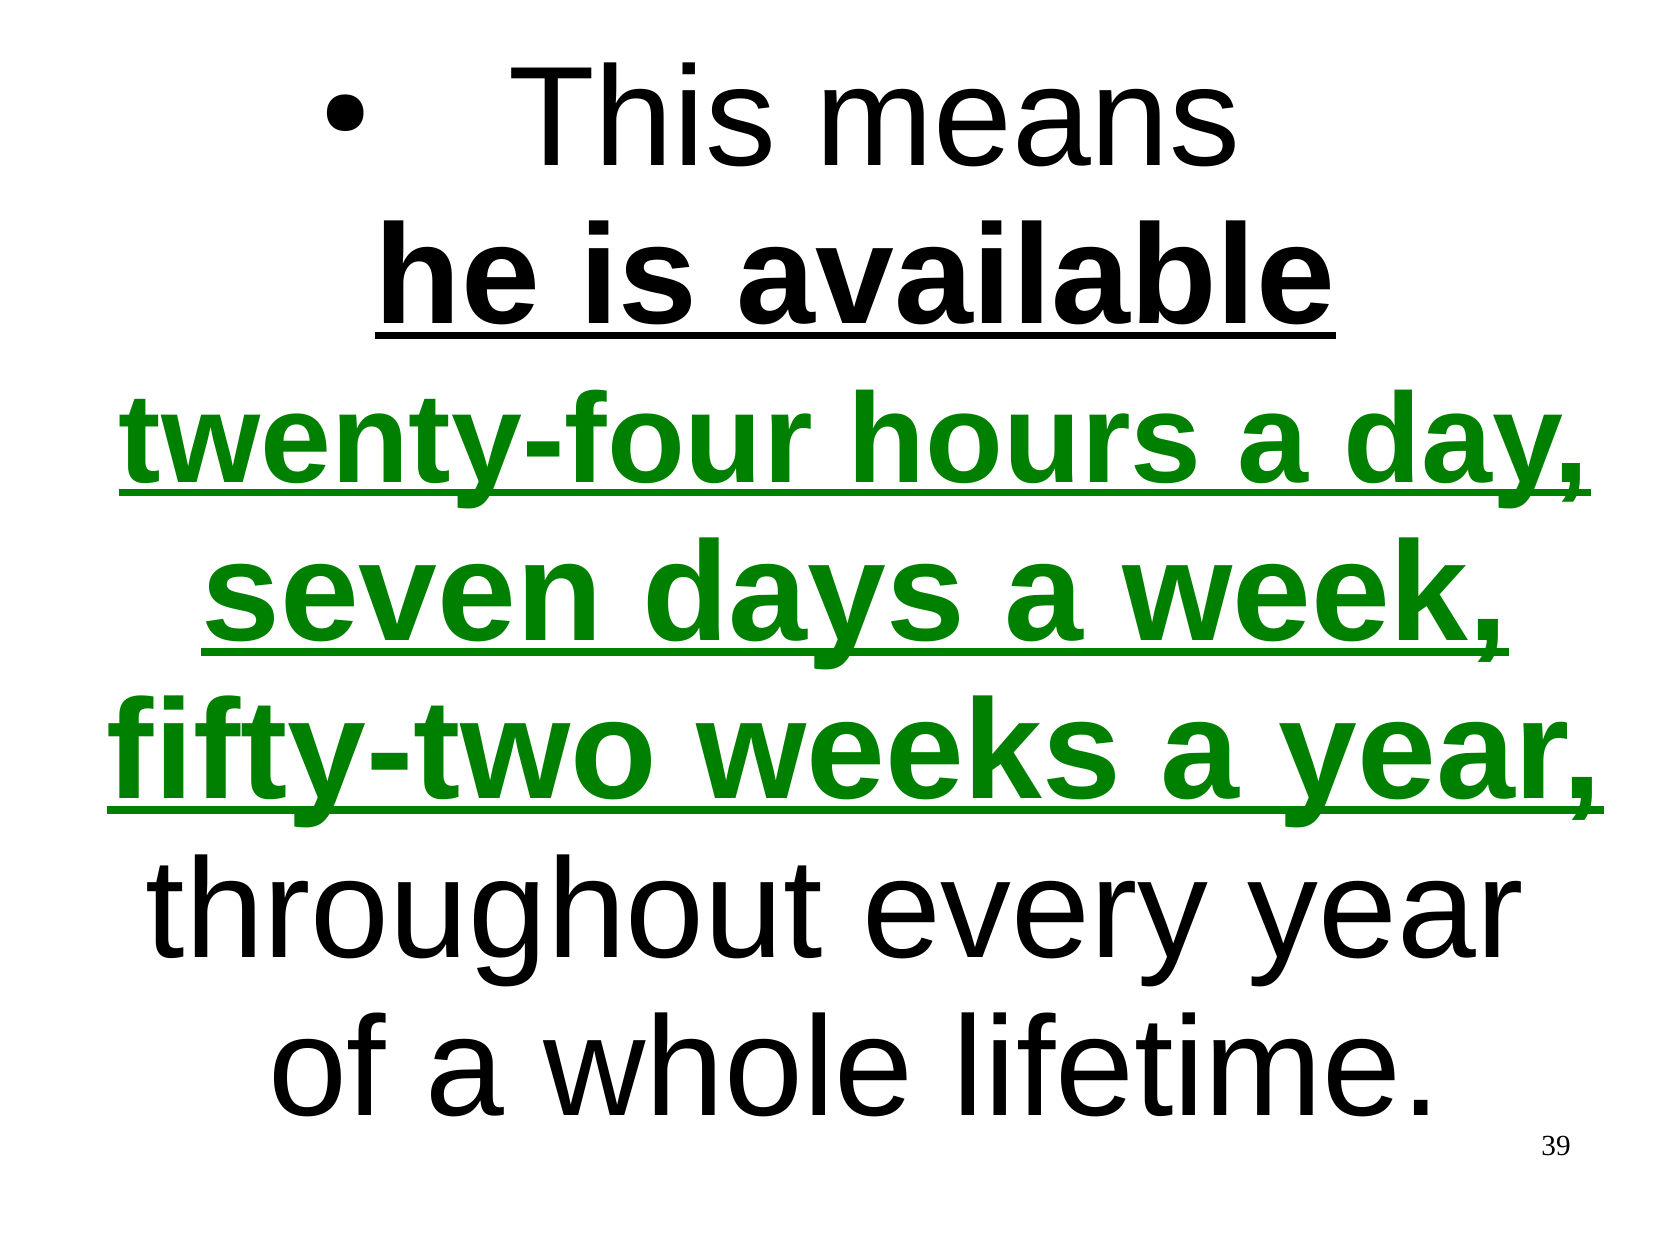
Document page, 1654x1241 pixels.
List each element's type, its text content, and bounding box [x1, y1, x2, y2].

list This means he is available twenty-four hours a day, seven days a week, fifty-two weeks a year, throughout every year of a whole lifetime. [0, 37, 1651, 1238]
